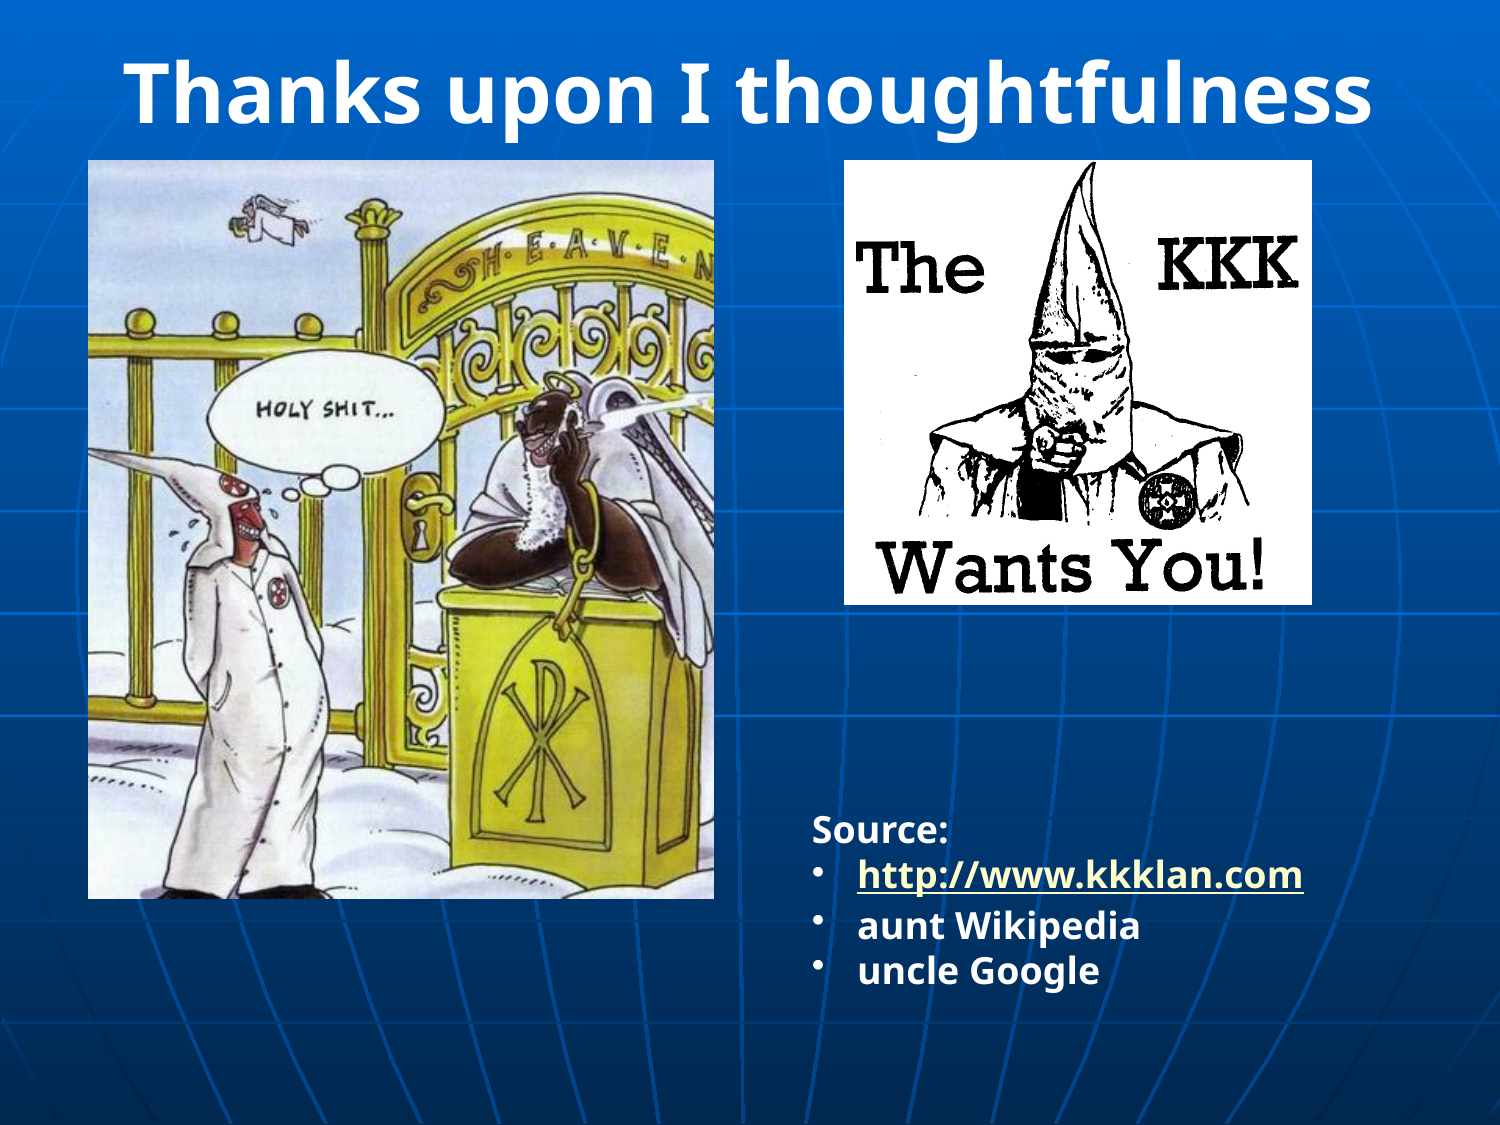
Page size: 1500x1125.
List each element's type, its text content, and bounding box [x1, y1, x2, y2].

text_box Thanks upon I thoughtfulness [107, 33, 1391, 149]
text_box Source: http://www.kkklan.com aunt Wikipedia uncle Google [797, 798, 1450, 1000]
picture [844, 160, 1312, 605]
picture [88, 160, 714, 899]
